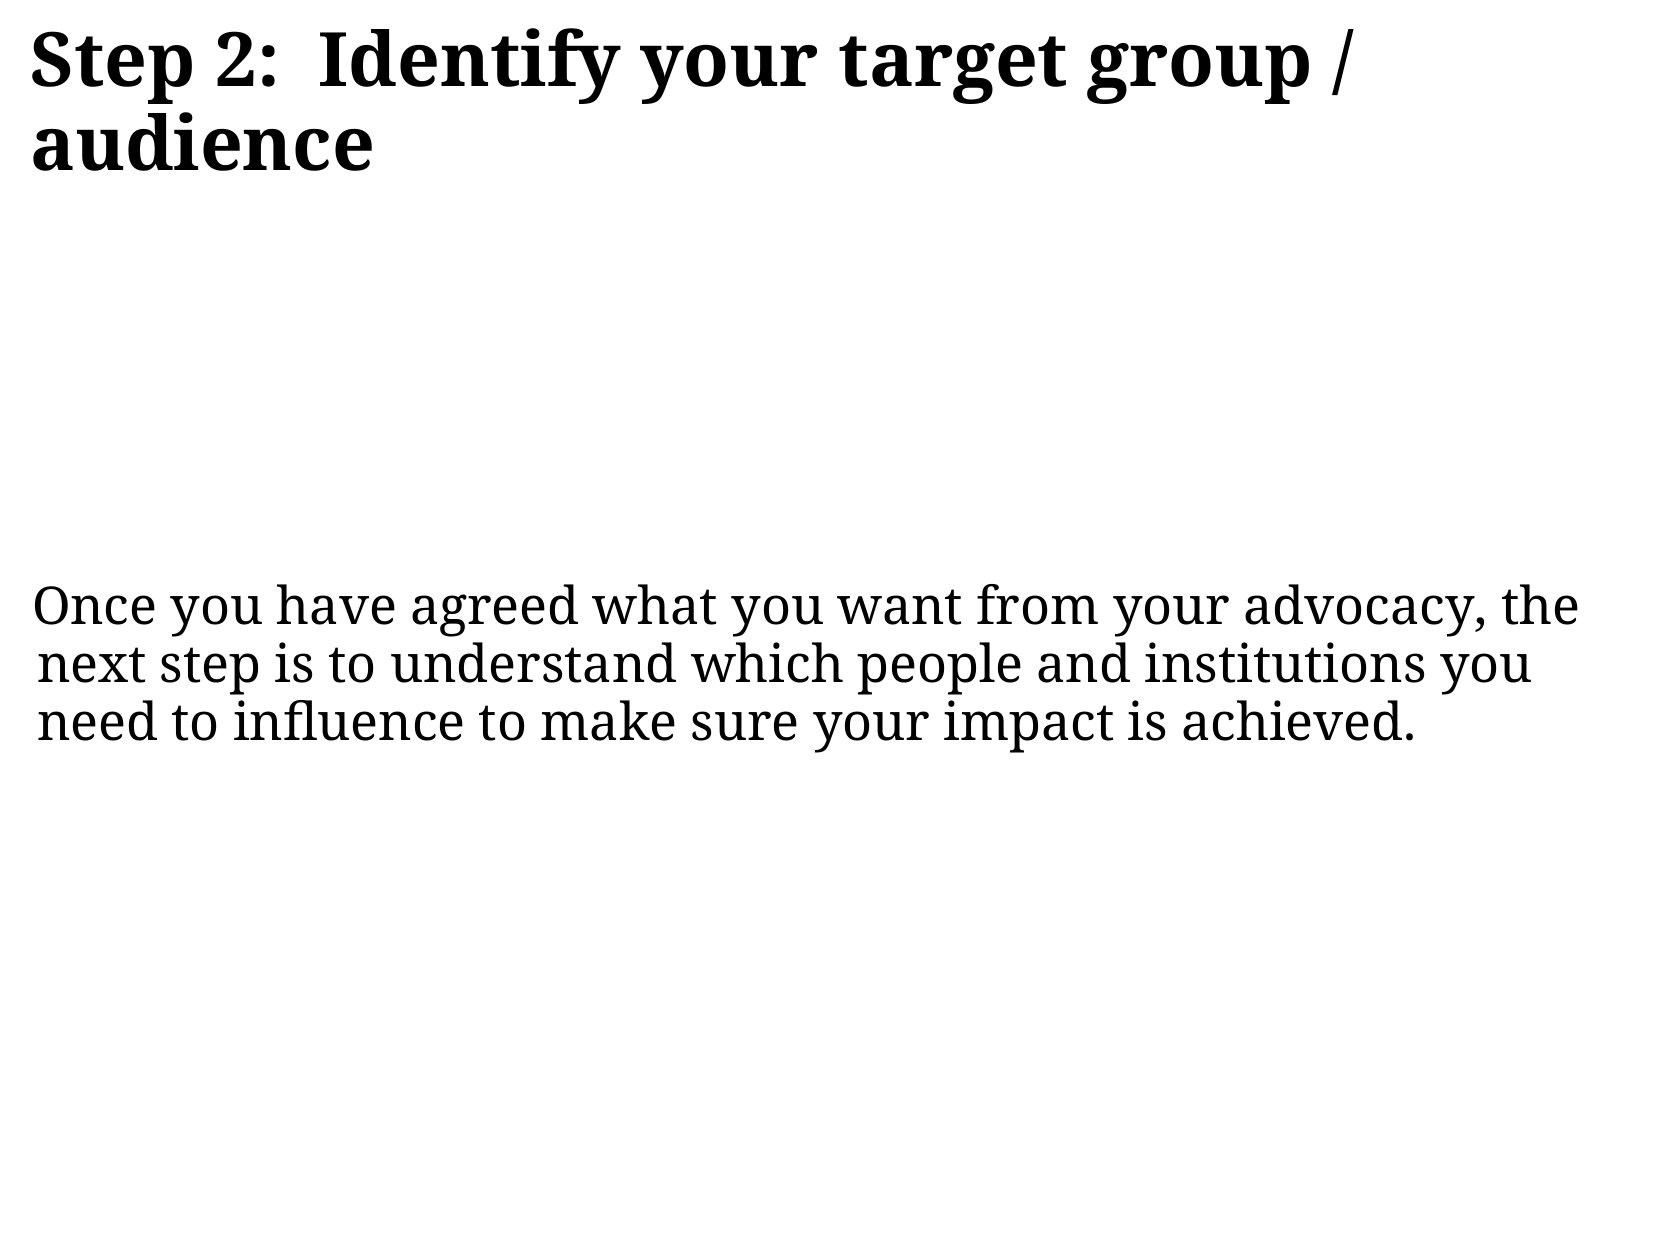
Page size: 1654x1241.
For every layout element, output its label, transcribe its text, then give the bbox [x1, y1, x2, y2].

text_box Once you have agreed what you want from your advocacy, the next step is to understand which people and institutions you need to influence to make sure your impact is achieved. [29, 366, 1625, 964]
title Step 2: Identify your target group / audience [30, 0, 1519, 208]
